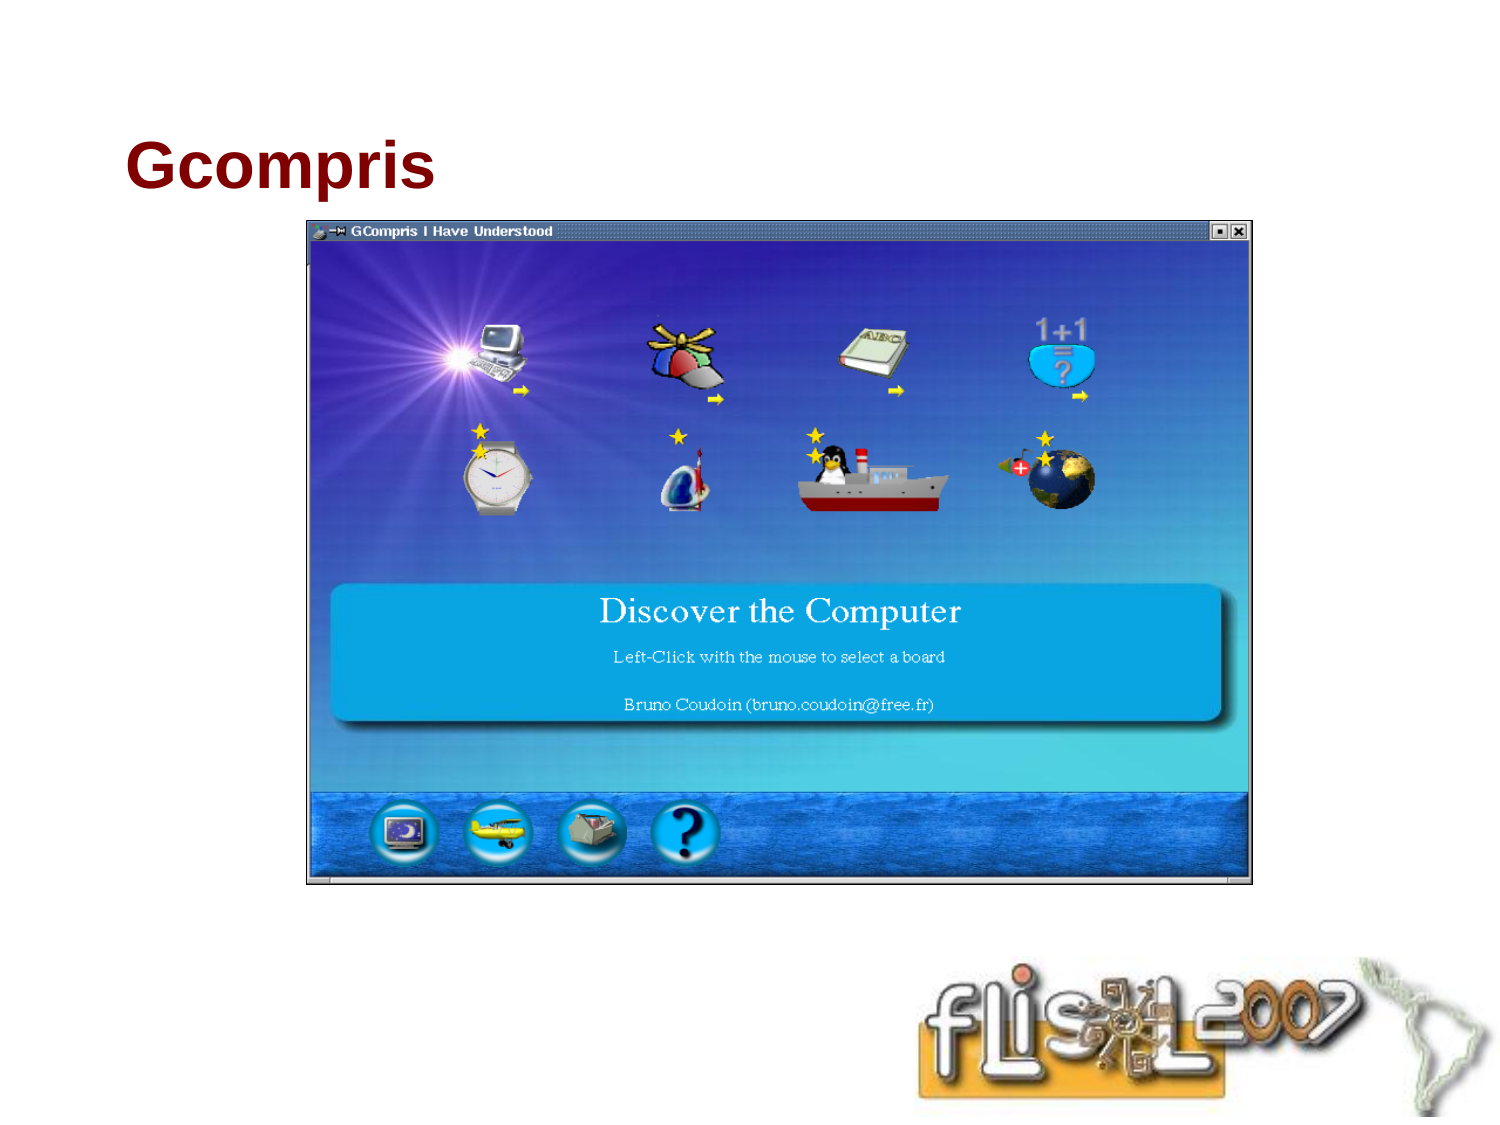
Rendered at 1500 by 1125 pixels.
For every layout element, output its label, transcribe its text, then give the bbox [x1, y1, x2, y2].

picture [915, 956, 1500, 1117]
picture [306, 220, 1253, 885]
text_box Gcompris [107, 130, 473, 204]
